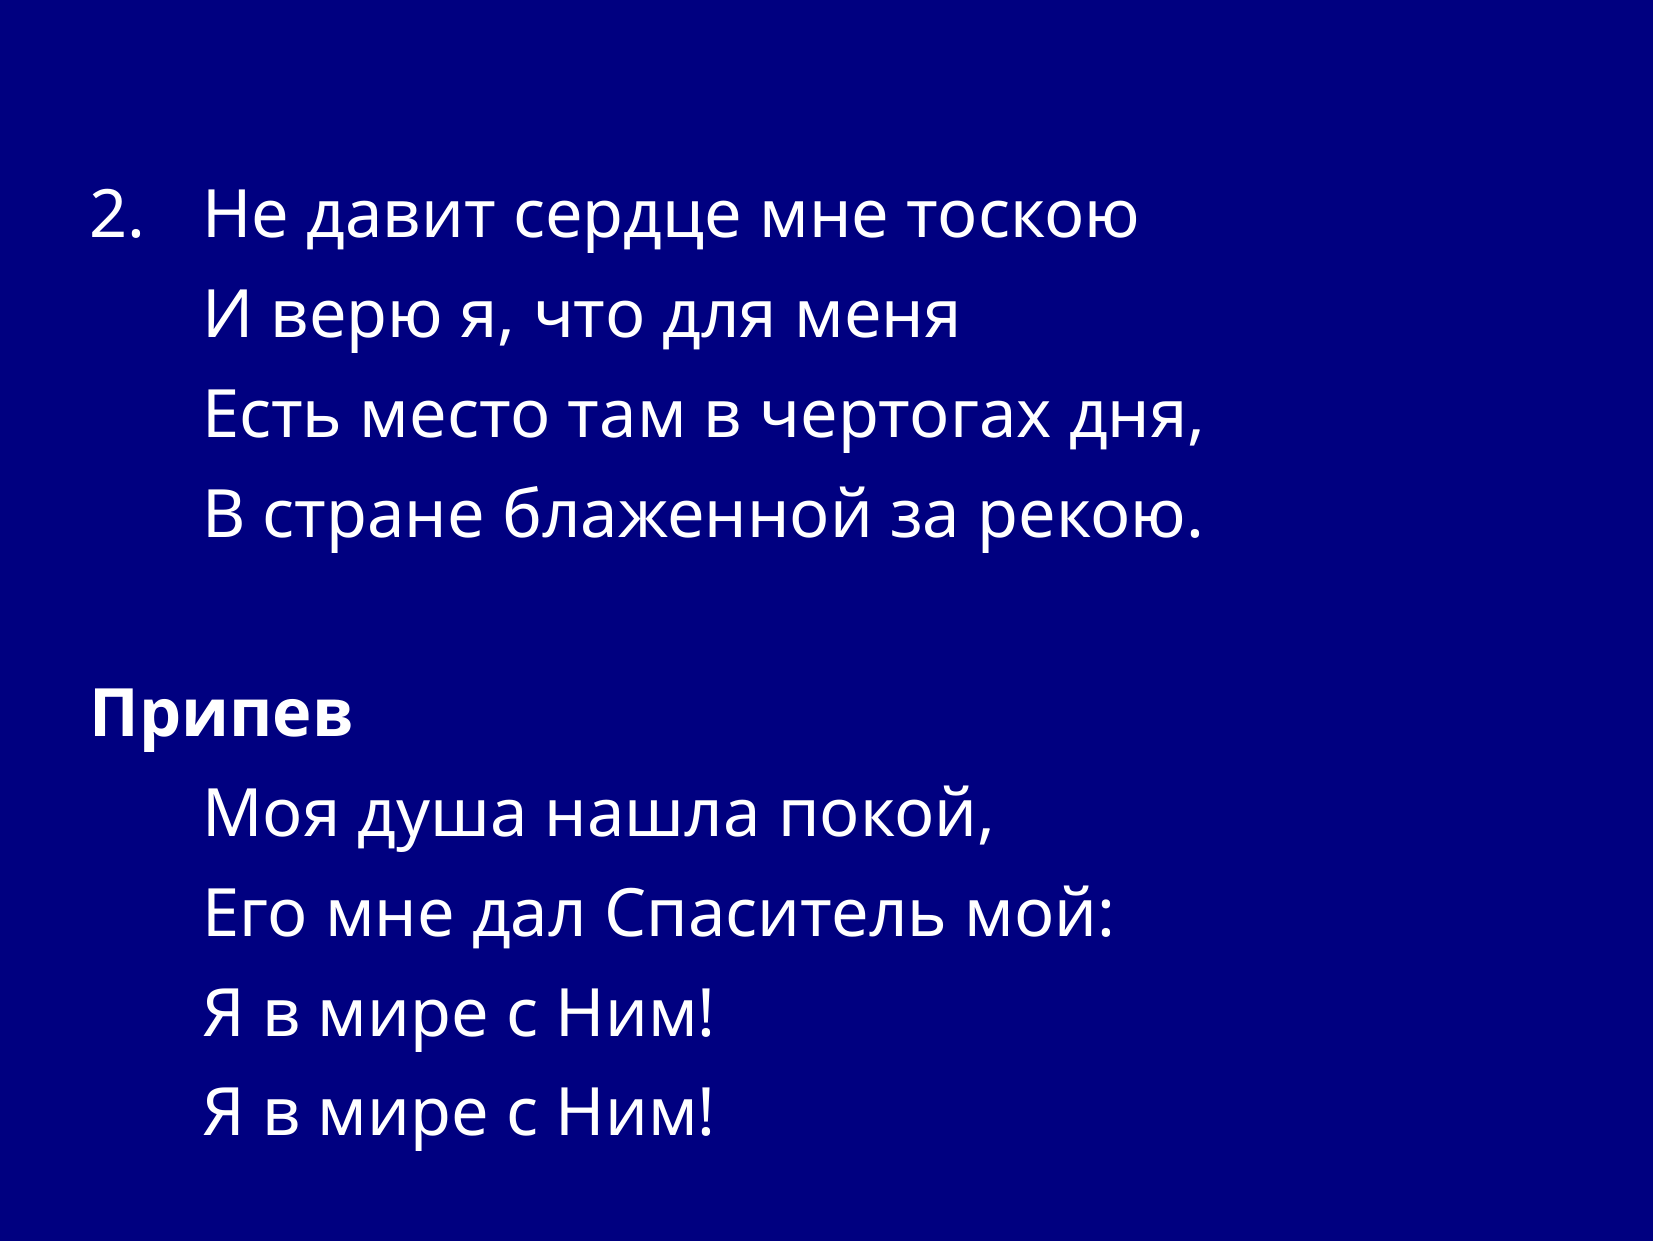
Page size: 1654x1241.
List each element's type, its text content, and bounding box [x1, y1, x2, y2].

text_box 2. Не давит сердце мне тоскою И верю я, что для меня Есть место там в чертогах дня, В стране блаженной за рекою. Припев Моя душа нашла покой, Его мне дал Спаситель мой: Я в мире с Ним! Я в мире с Ним! [75, 150, 1576, 1163]
